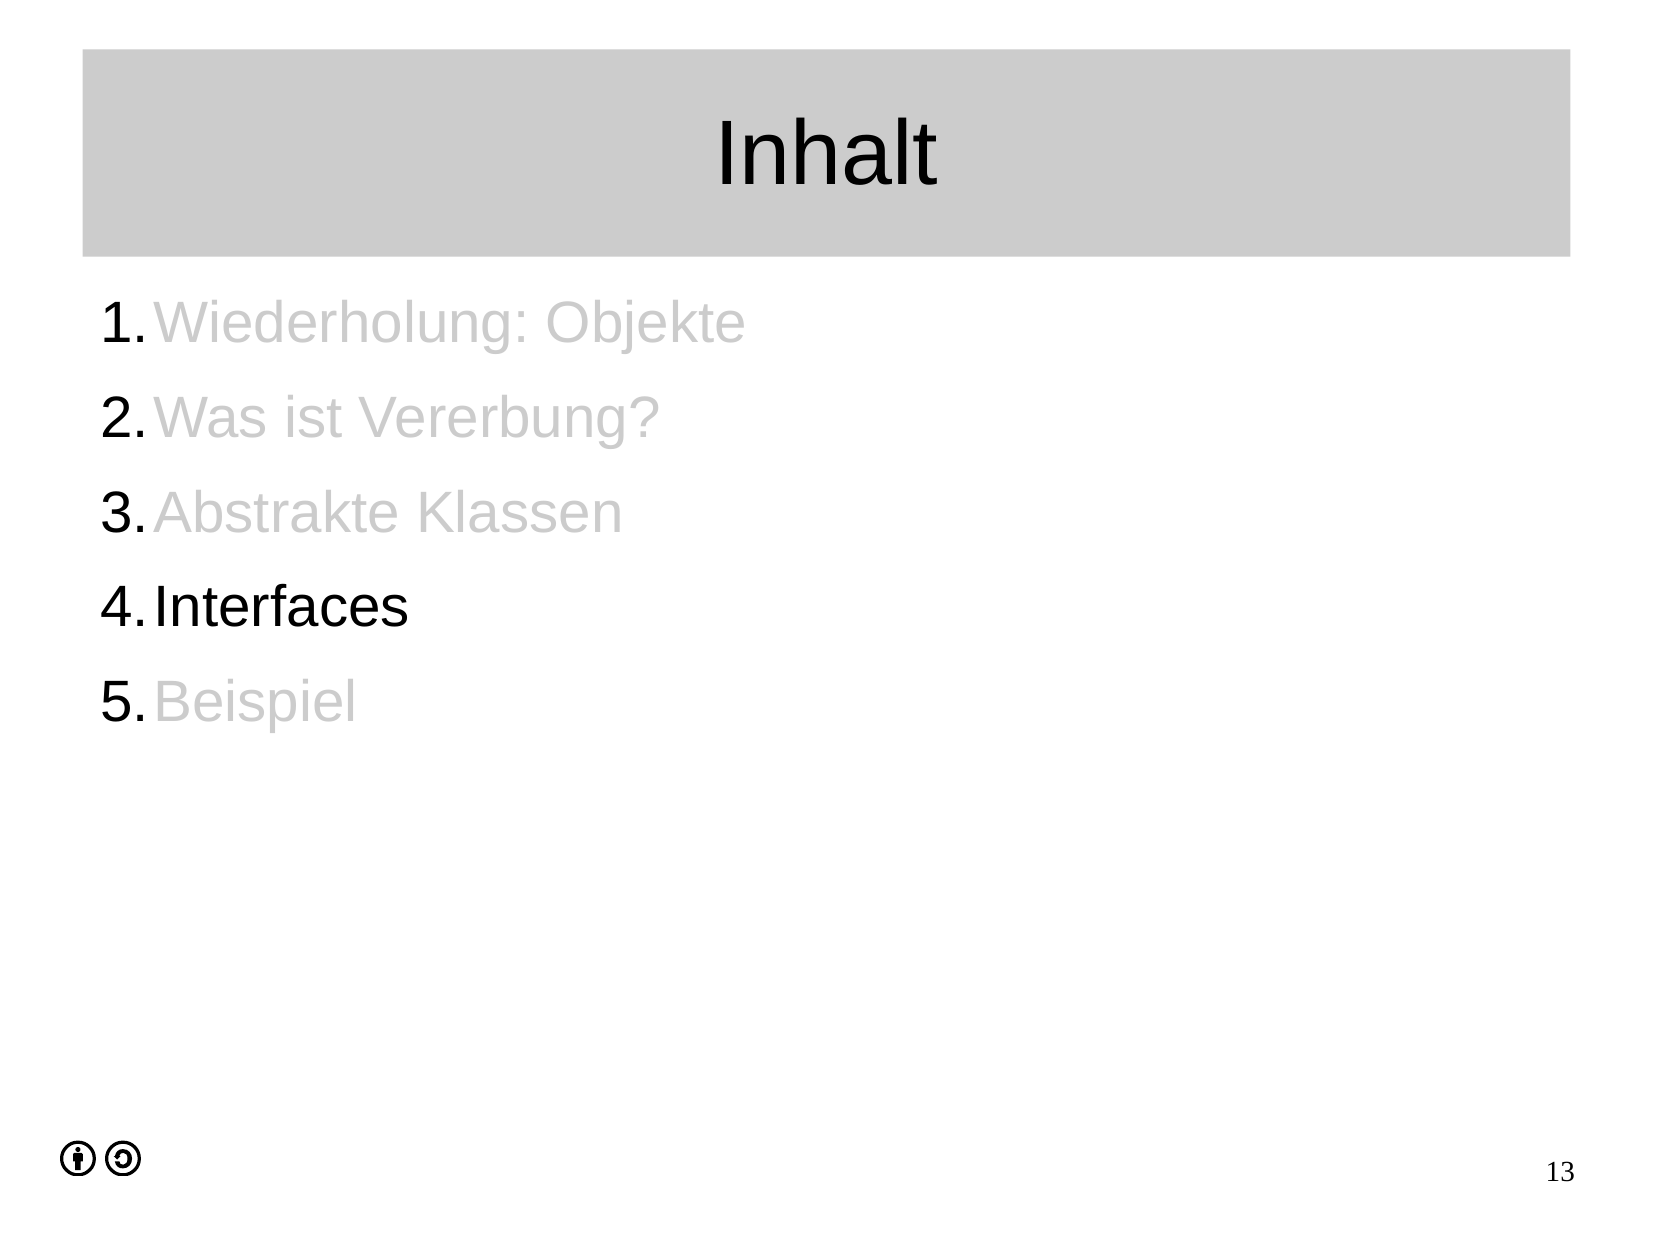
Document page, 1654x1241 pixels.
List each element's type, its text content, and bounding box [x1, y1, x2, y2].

title Inhalt [82, 49, 1571, 257]
list Wiederholung: Objekte Was ist Vererbung? Abstrakte Klassen Interfaces Beispiel [82, 290, 1538, 1010]
